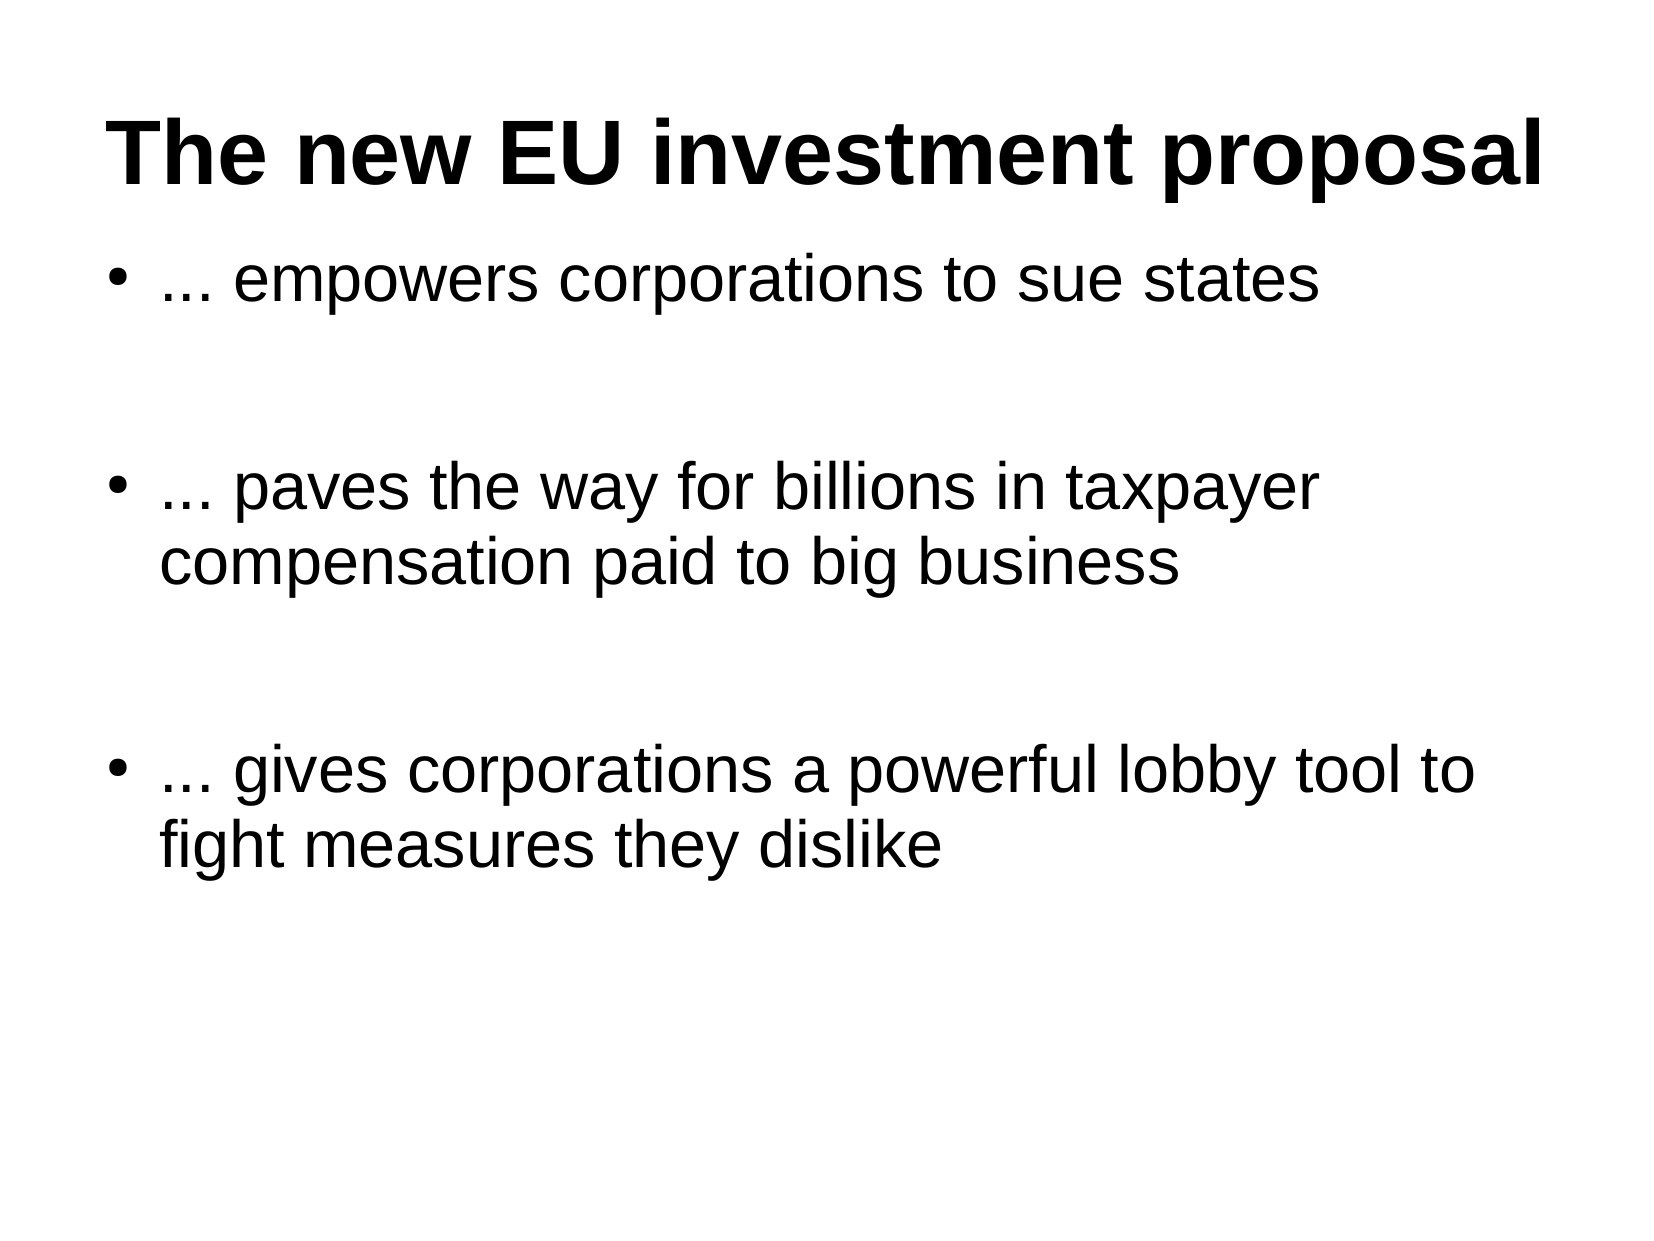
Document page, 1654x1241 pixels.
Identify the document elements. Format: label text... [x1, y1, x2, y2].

title The new EU investment proposal [82, 49, 1571, 257]
list ... empowers corporations to sue states ... paves the way for billions in taxpayer compensation paid to big business ... gives corporations a powerful lobby tool to fight measures they dislike [88, 240, 1577, 1077]
